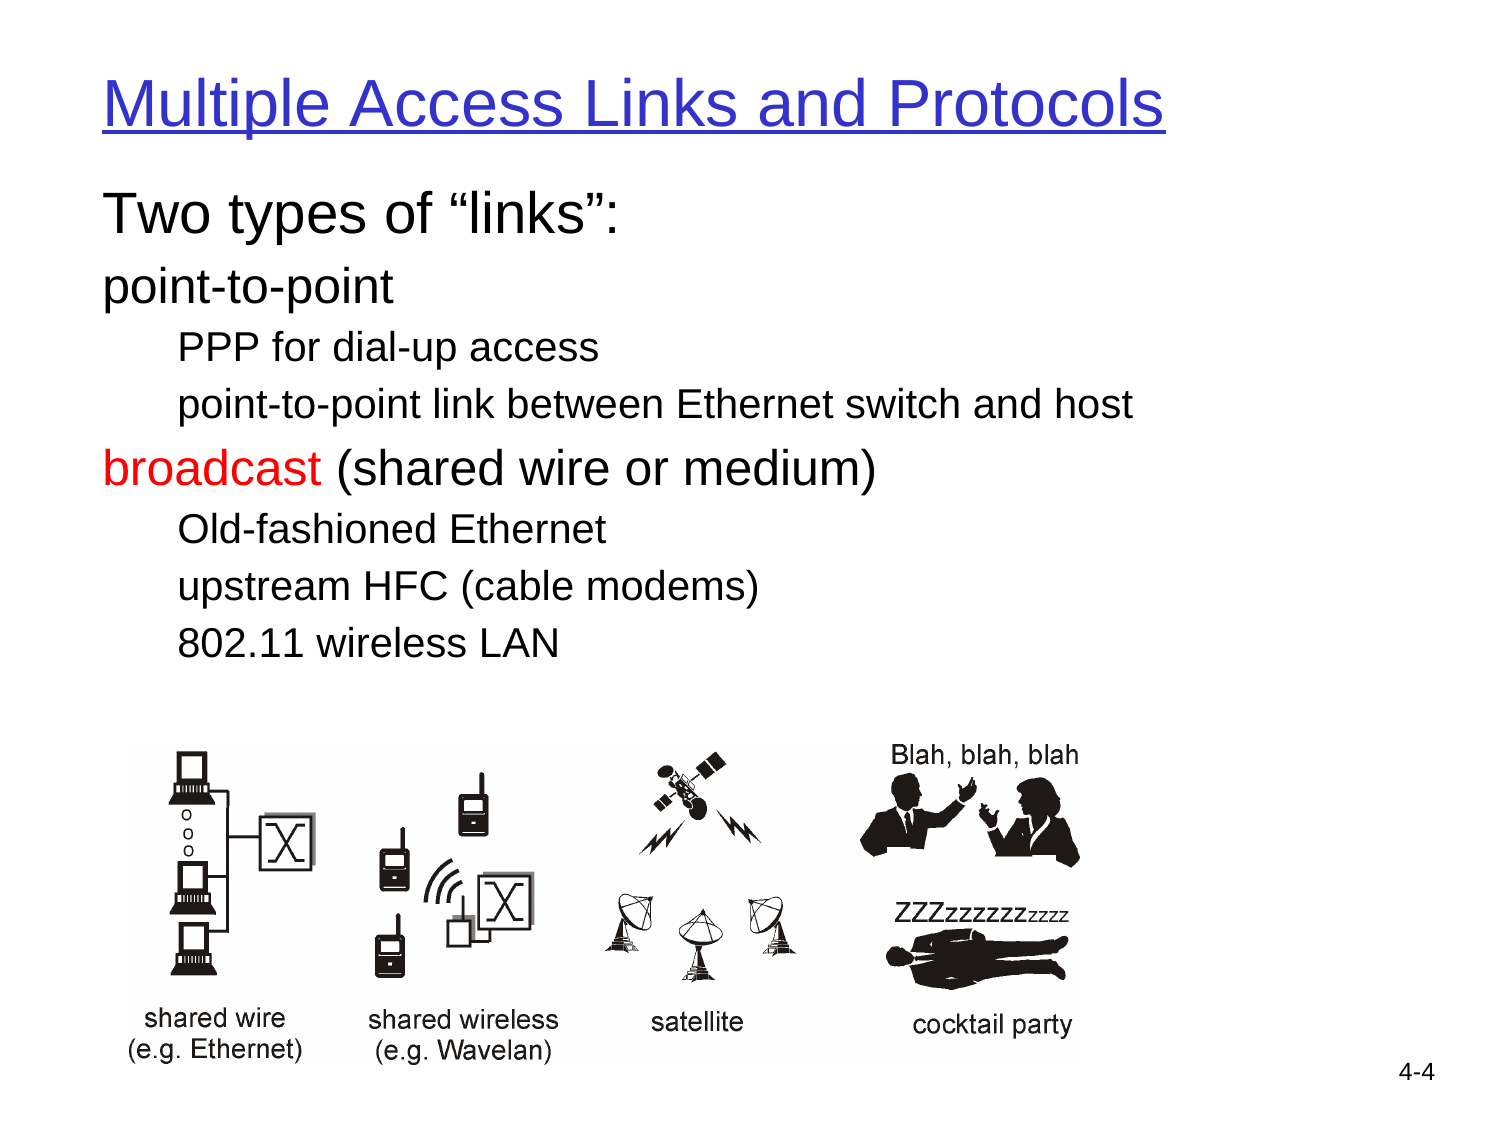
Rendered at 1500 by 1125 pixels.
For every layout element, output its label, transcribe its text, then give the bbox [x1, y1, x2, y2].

picture [127, 744, 1080, 1065]
list Two types of “links”: point-to-point PPP for dial-up access point-to-point link between Ethernet switch and host broadcast (shared wire or medium) Old-fashioned Ethernet upstream HFC (cable modems) 802.11 wireless LAN [87, 172, 1363, 947]
title Multiple Access Links and Protocols [87, 9, 1363, 172]
